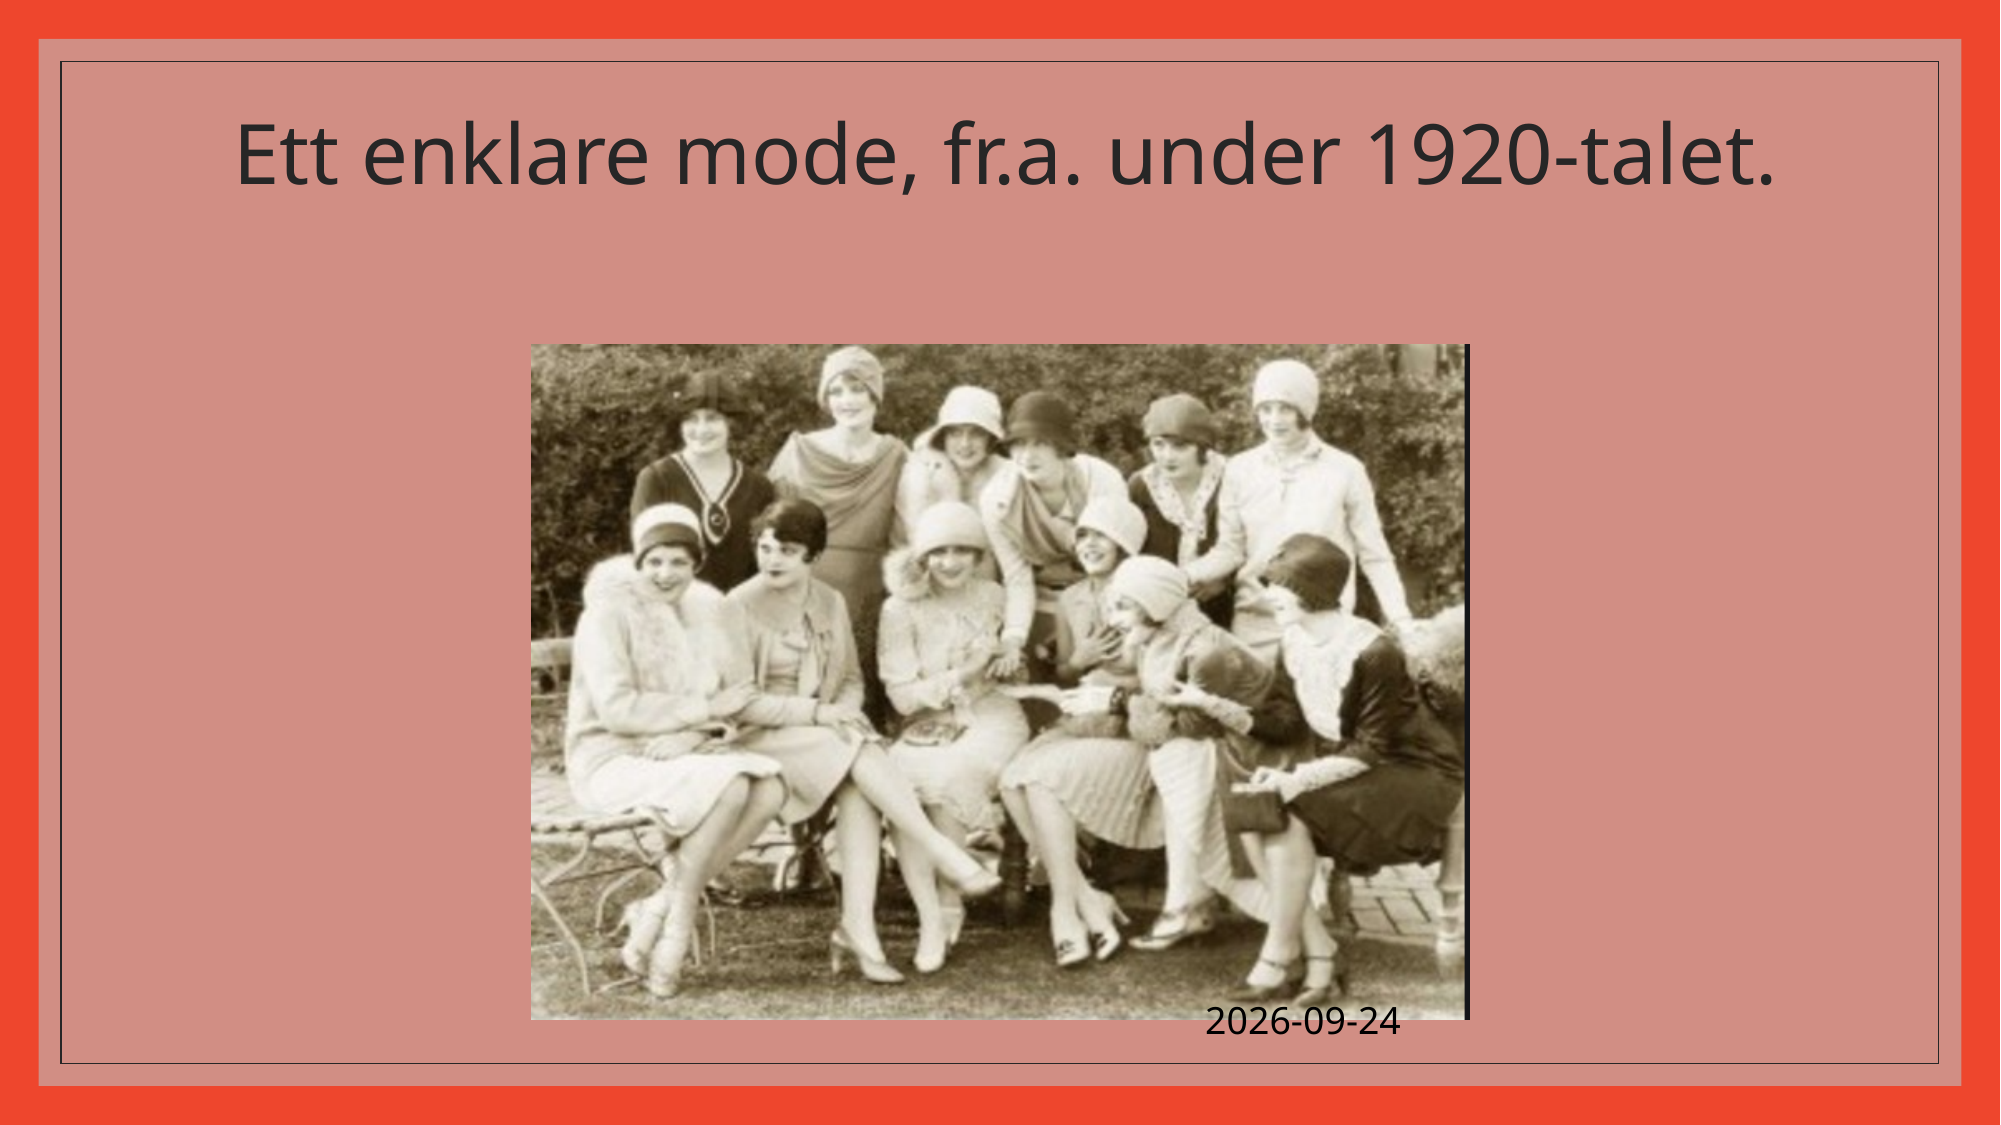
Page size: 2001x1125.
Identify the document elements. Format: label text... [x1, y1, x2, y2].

slide_number 2020-10-11 [1190, 990, 1665, 1050]
picture [531, 344, 1470, 1020]
title Ett enklare mode, fr.a. under 1920-talet. [174, 105, 1825, 331]
